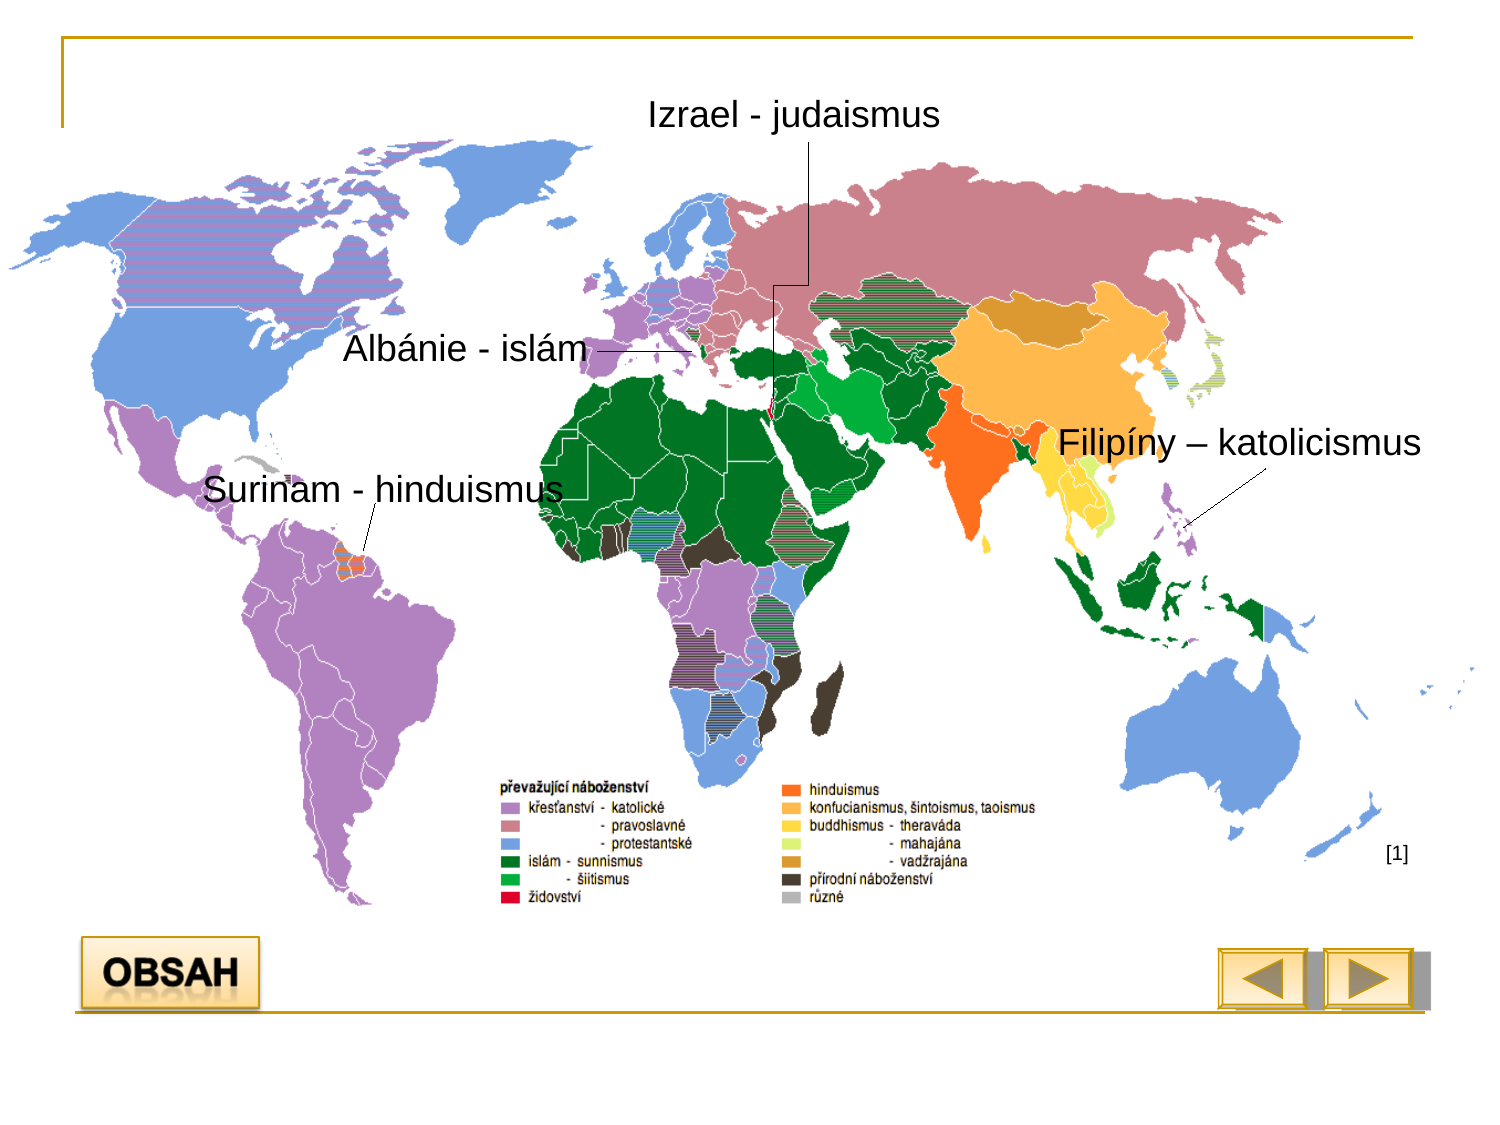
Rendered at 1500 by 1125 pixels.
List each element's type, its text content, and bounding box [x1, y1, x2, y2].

text_box [1220, 949, 1308, 1009]
text_box Izrael - judaismus [632, 81, 985, 143]
picture [69, 931, 272, 1051]
text_box [1325, 949, 1413, 1009]
text_box Surinam - hinduismus [187, 456, 598, 518]
text_box [0, 128, 1500, 929]
text_box [1] [1371, 832, 1430, 873]
text_box Filipíny – katolicismus [1042, 410, 1477, 471]
text_box Albánie - islám [328, 316, 622, 377]
